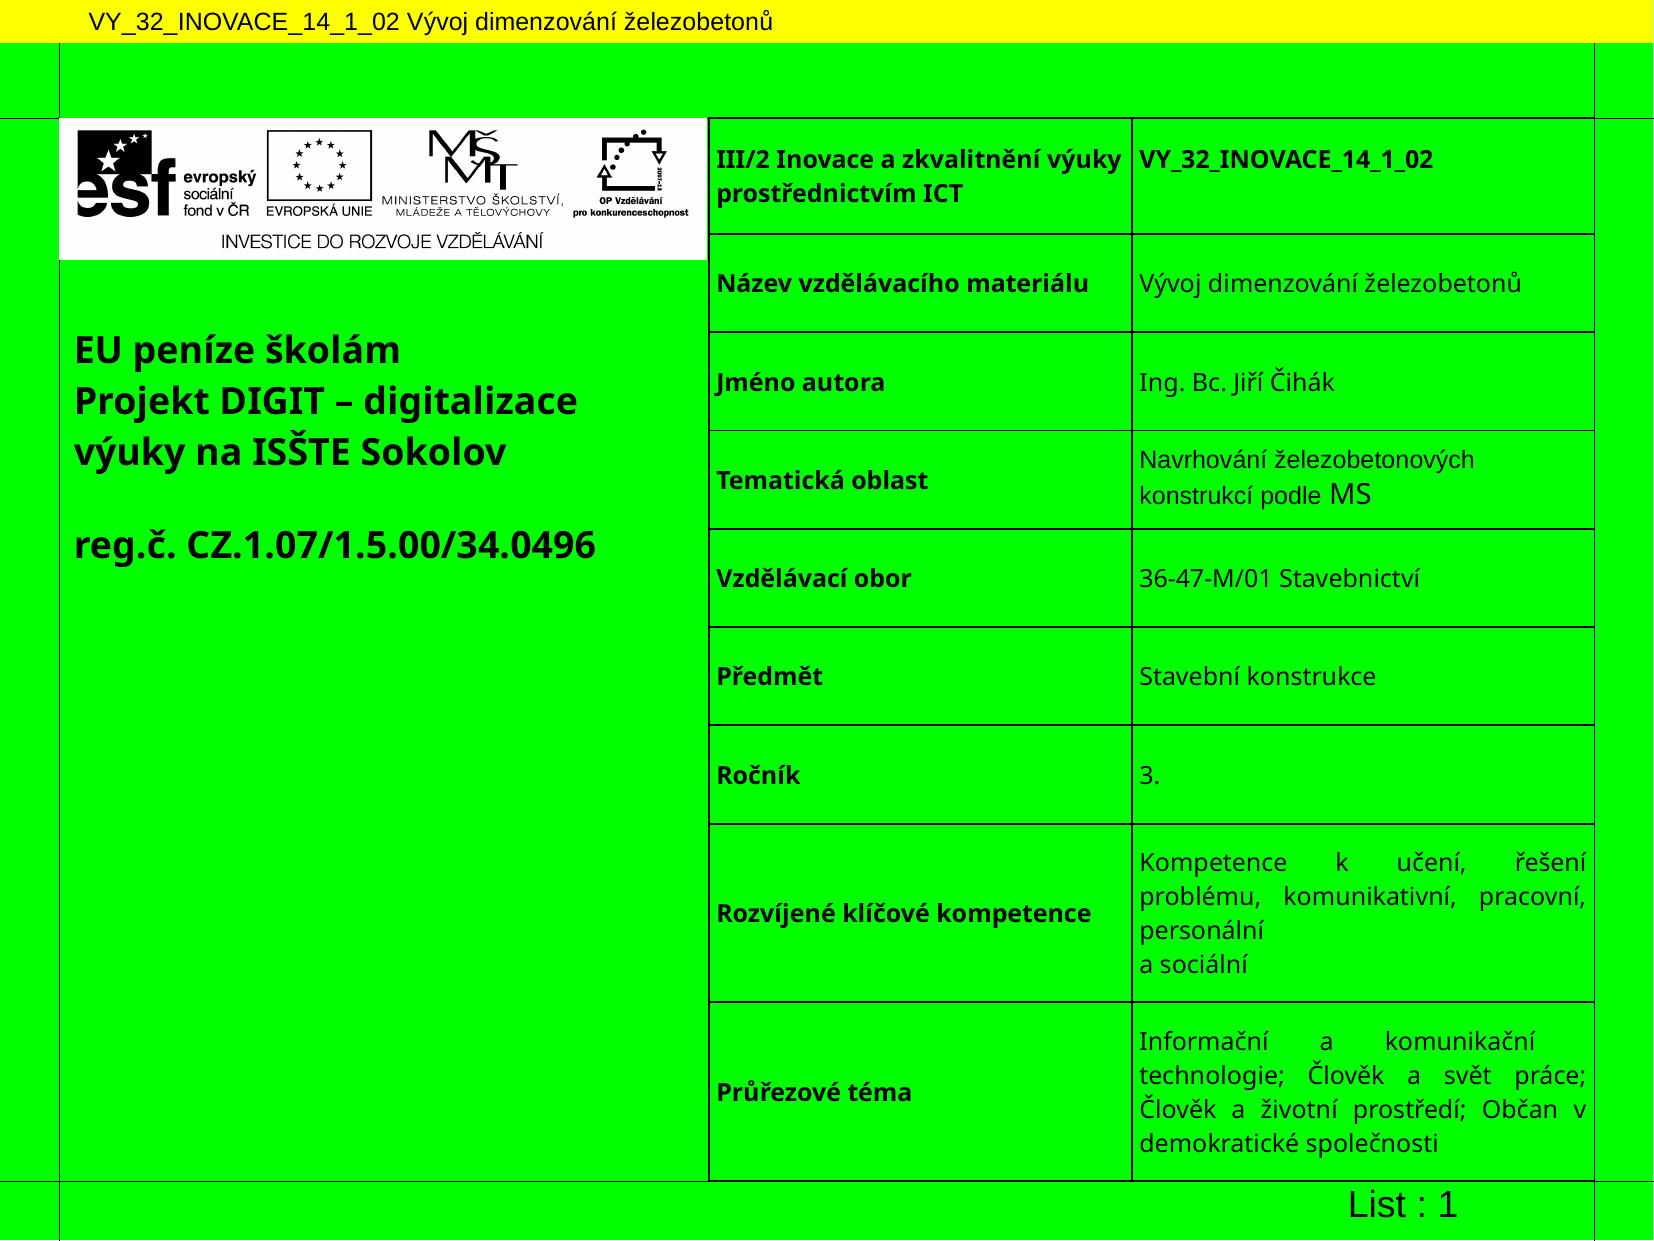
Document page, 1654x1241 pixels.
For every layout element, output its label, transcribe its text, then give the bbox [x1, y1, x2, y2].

table_cell Kompetence k učení, řešení problému, komunikativní, pracovní, personální a sociální [1133, 825, 1594, 1001]
table_cell Předmět [710, 628, 1131, 724]
table_cell Rozvíjené klíčové kompetence [710, 825, 1131, 1001]
table_cell Vzdělávací obor [710, 530, 1131, 626]
table_cell 36-47-M/01 Stavebnictví [1133, 530, 1594, 626]
table_header III/2 Inovace a zkvalitnění výuky prostřednictvím ICT [710, 119, 1131, 233]
table_header VY_32_INOVACE_14_1_02 [1133, 119, 1594, 233]
text_box EU peníze školám Projekt DIGIT – digitalizace výuky na ISŠTE Sokolov reg.č. CZ.1.07/1.5.00/34.0496 [59, 315, 680, 562]
text_box VY_32_INOVACE_14_1_02 Vývoj dimenzování železobetonů [0, 0, 1654, 43]
table_cell Ročník [710, 726, 1131, 823]
table_cell 3. [1133, 726, 1594, 823]
table_cell Název vzdělávacího materiálu [710, 235, 1131, 331]
table_cell Ing. Bc. Jiří Čihák [1133, 333, 1594, 430]
picture [59, 118, 707, 260]
table_cell Informační a komunikační technologie; Člověk a svět práce; Člověk a životní prostředí; Občan v demokratické společnosti [1133, 1003, 1594, 1180]
table_cell Průřezové téma [710, 1003, 1131, 1180]
table_cell Stavební konstrukce [1133, 628, 1594, 724]
text_box List : <číslo> [1357, 1176, 1599, 1241]
table_cell Vývoj dimenzování železobetonů [1133, 235, 1594, 331]
table_cell Navrhování železobetonových konstrukcí podle MS [1133, 431, 1594, 528]
table_cell Jméno autora [710, 333, 1131, 430]
table_cell Tematická oblast [710, 431, 1131, 528]
